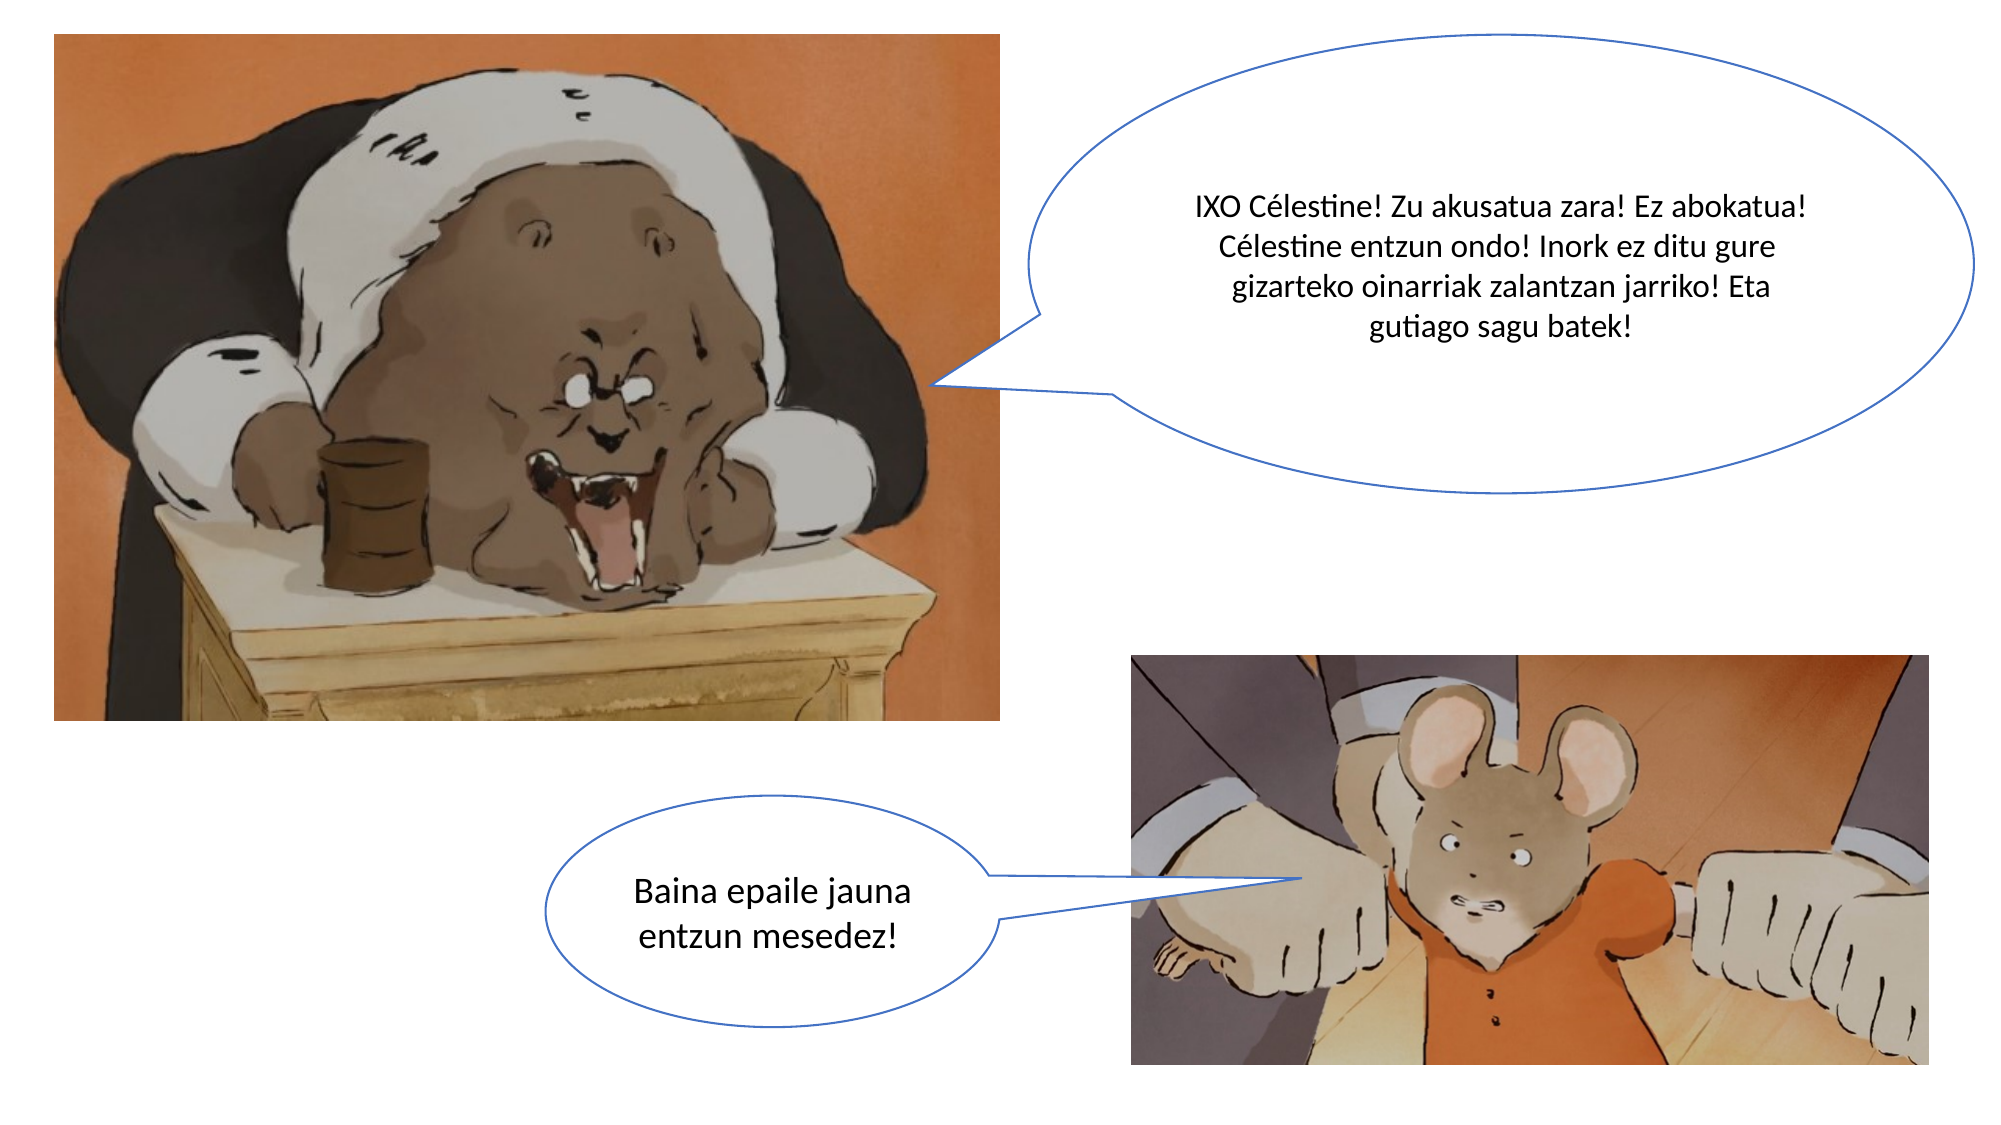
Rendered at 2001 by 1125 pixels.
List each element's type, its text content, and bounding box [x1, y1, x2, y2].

text_box Baina epaile jauna entzun mesedez! [545, 795, 1303, 1028]
picture [54, 34, 1000, 721]
text_box IXO Célestine! Zu akusatua zara! Ez abokatua! Célestine entzun ondo! Inork ez ditu gure gizarteko oinarriak zalantzan jarriko! Eta gutiago sagu batek! [930, 34, 1974, 494]
picture [1131, 655, 1929, 1065]
